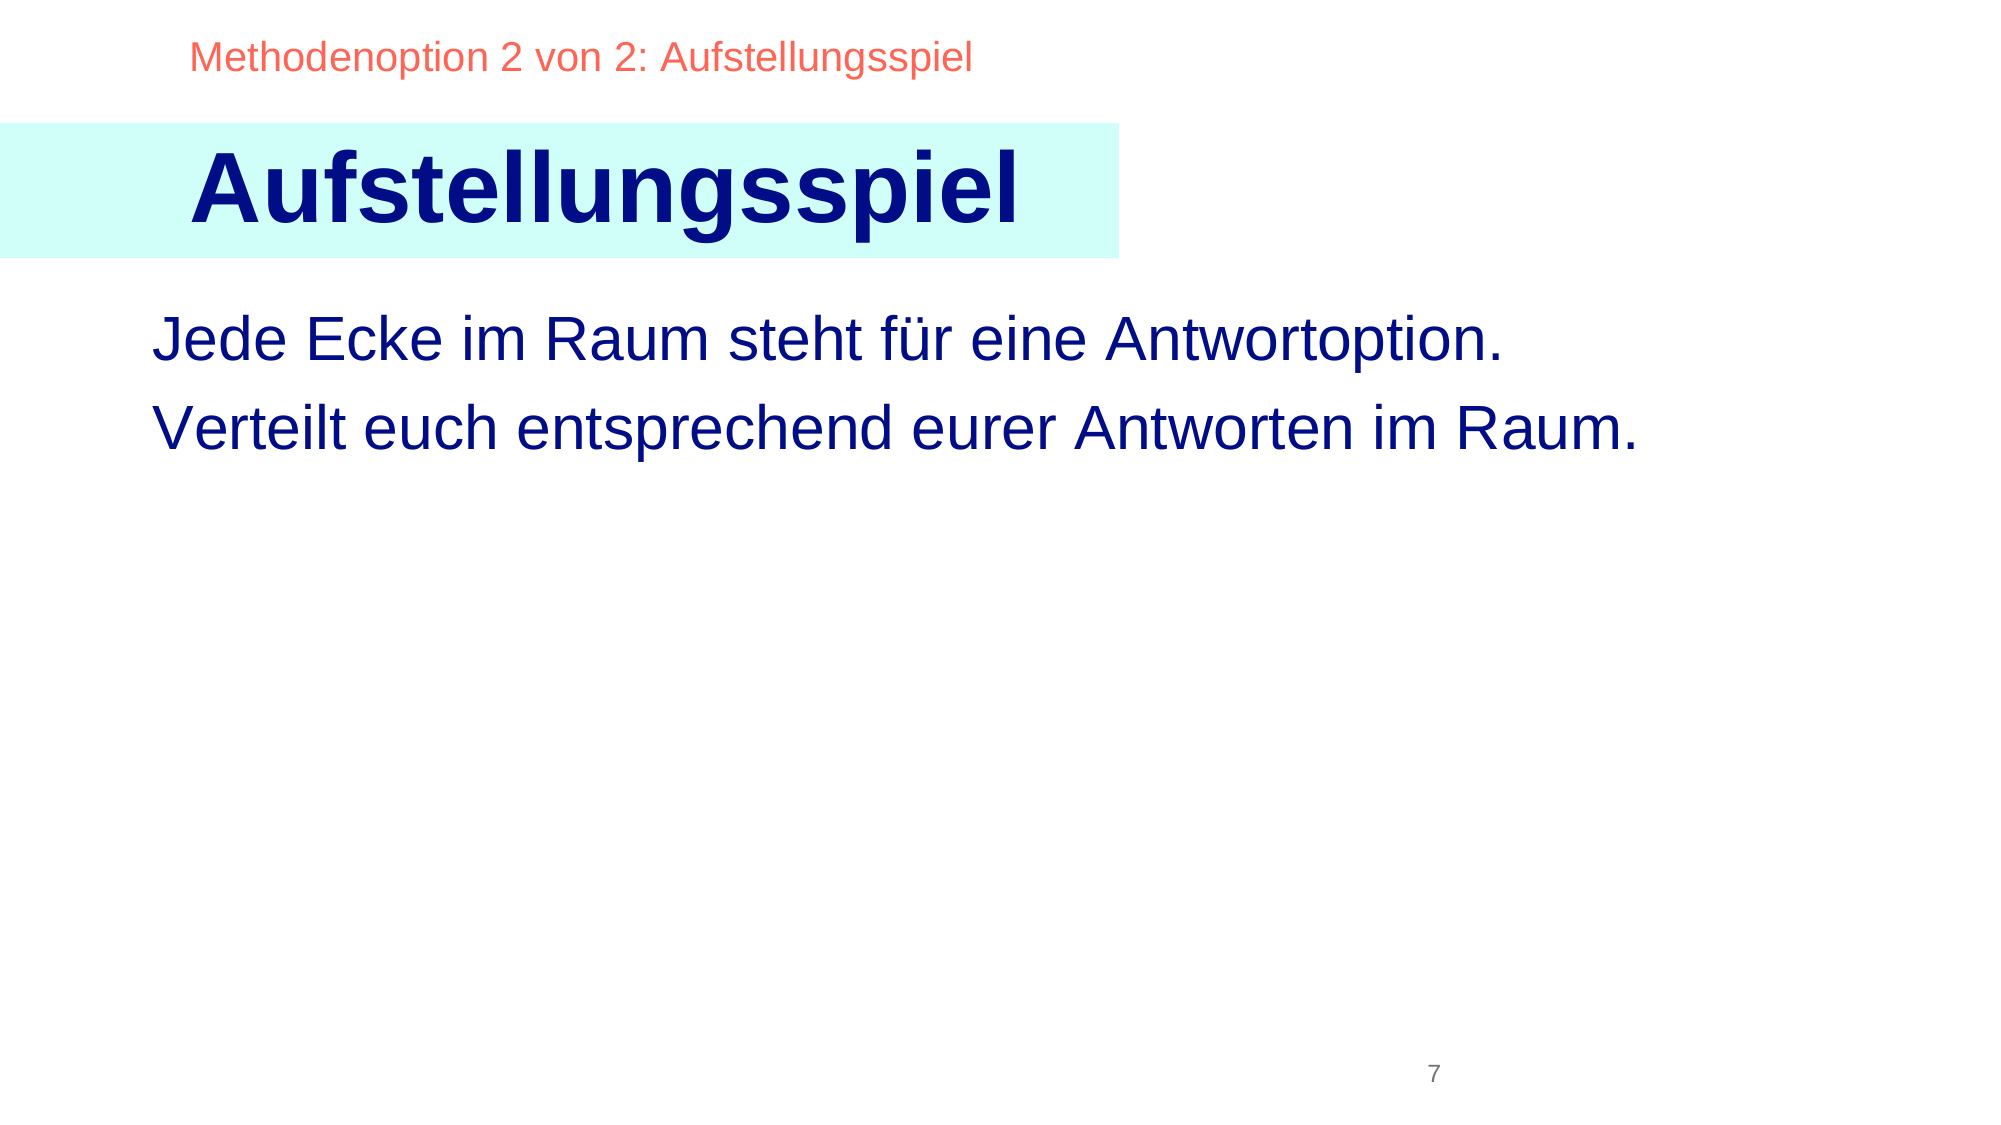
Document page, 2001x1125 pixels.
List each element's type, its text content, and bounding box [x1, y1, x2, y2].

list Methodenoption 2 von 2: Aufstellungsspiel [137, 27, 1119, 107]
list Jede Ecke im Raum steht für eine Antwortoption. Verteilt euch entsprechend eurer Antworten im Raum. [137, 299, 1863, 1014]
list Aufstellungsspiel [137, 129, 1093, 258]
